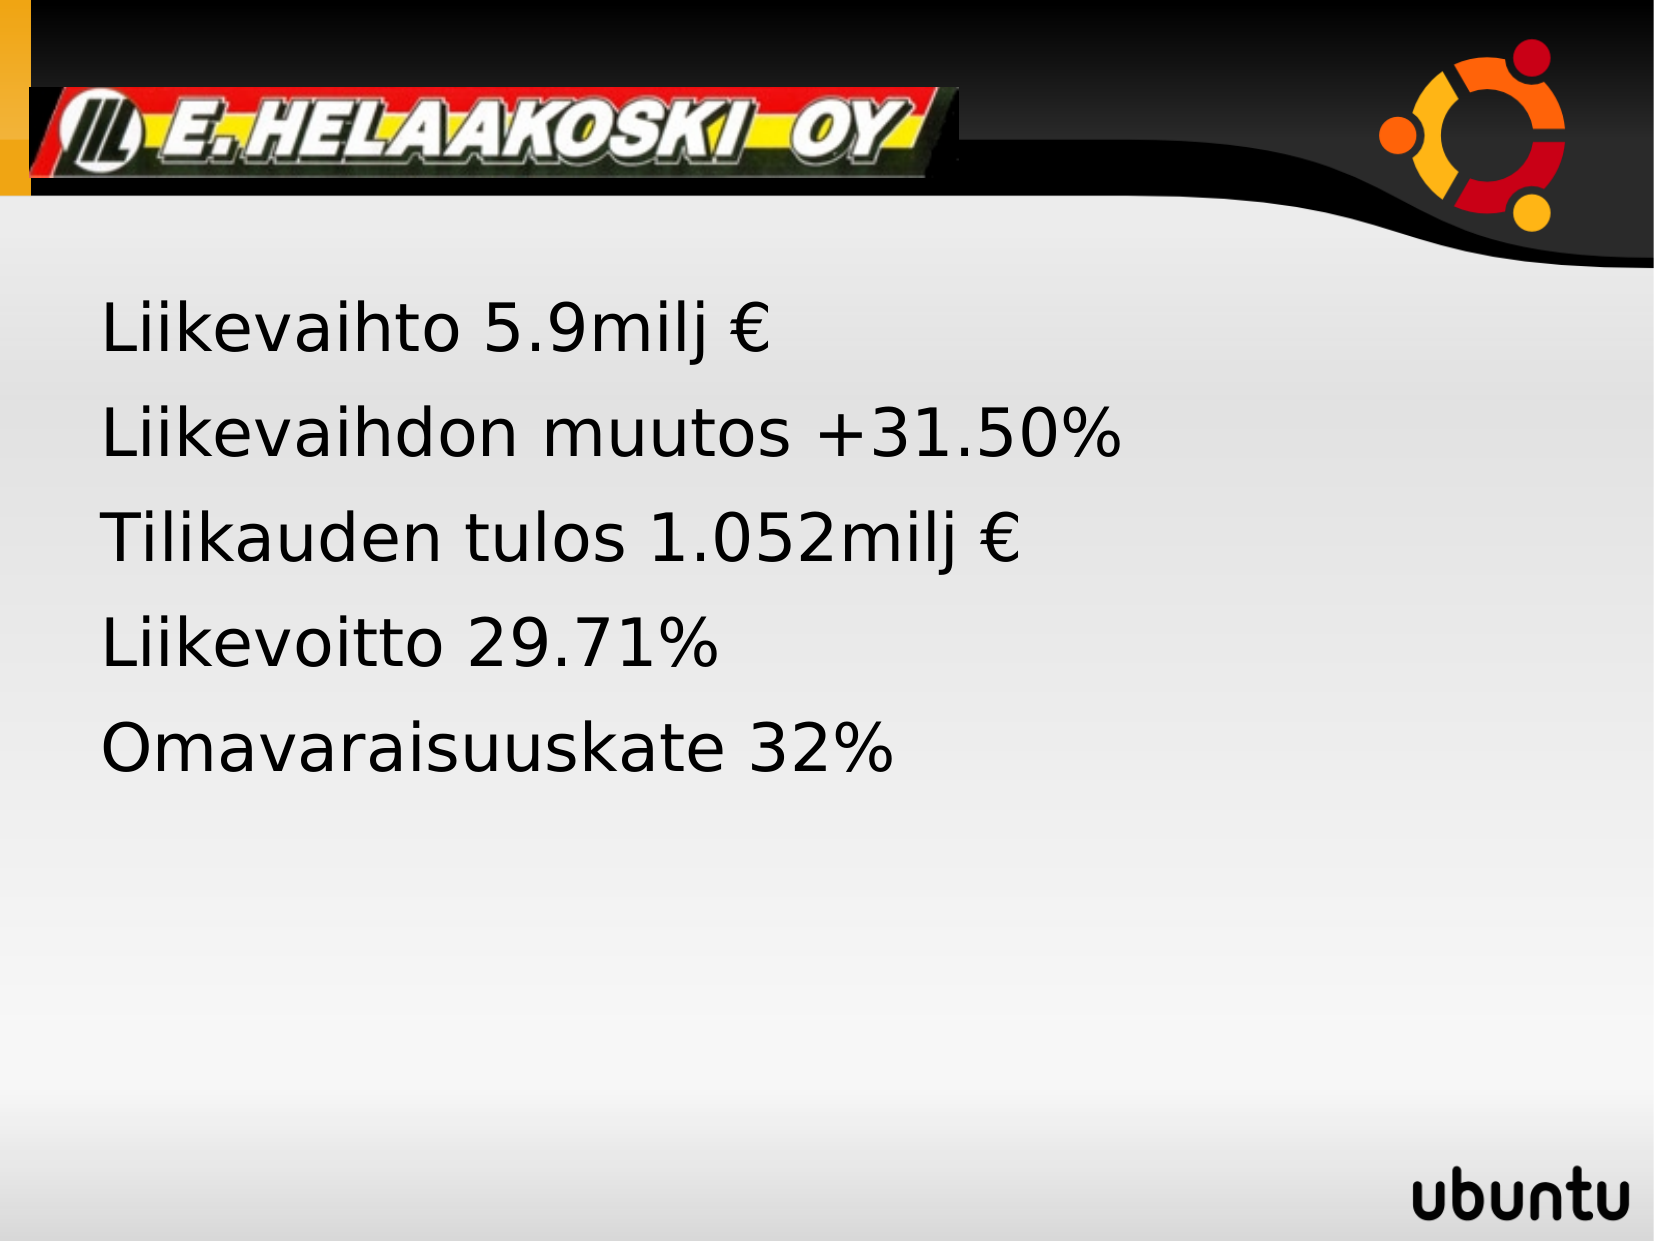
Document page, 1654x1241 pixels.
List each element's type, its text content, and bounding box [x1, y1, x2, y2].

list Liikevaihto 5.9milj € Liikevaihdon muutos +31.50% Tilikauden tulos 1.052milj € Liikevoitto 29.71% Omavaraisuuskate 32% [82, 290, 1571, 1109]
picture [0, 0, 1654, 1241]
